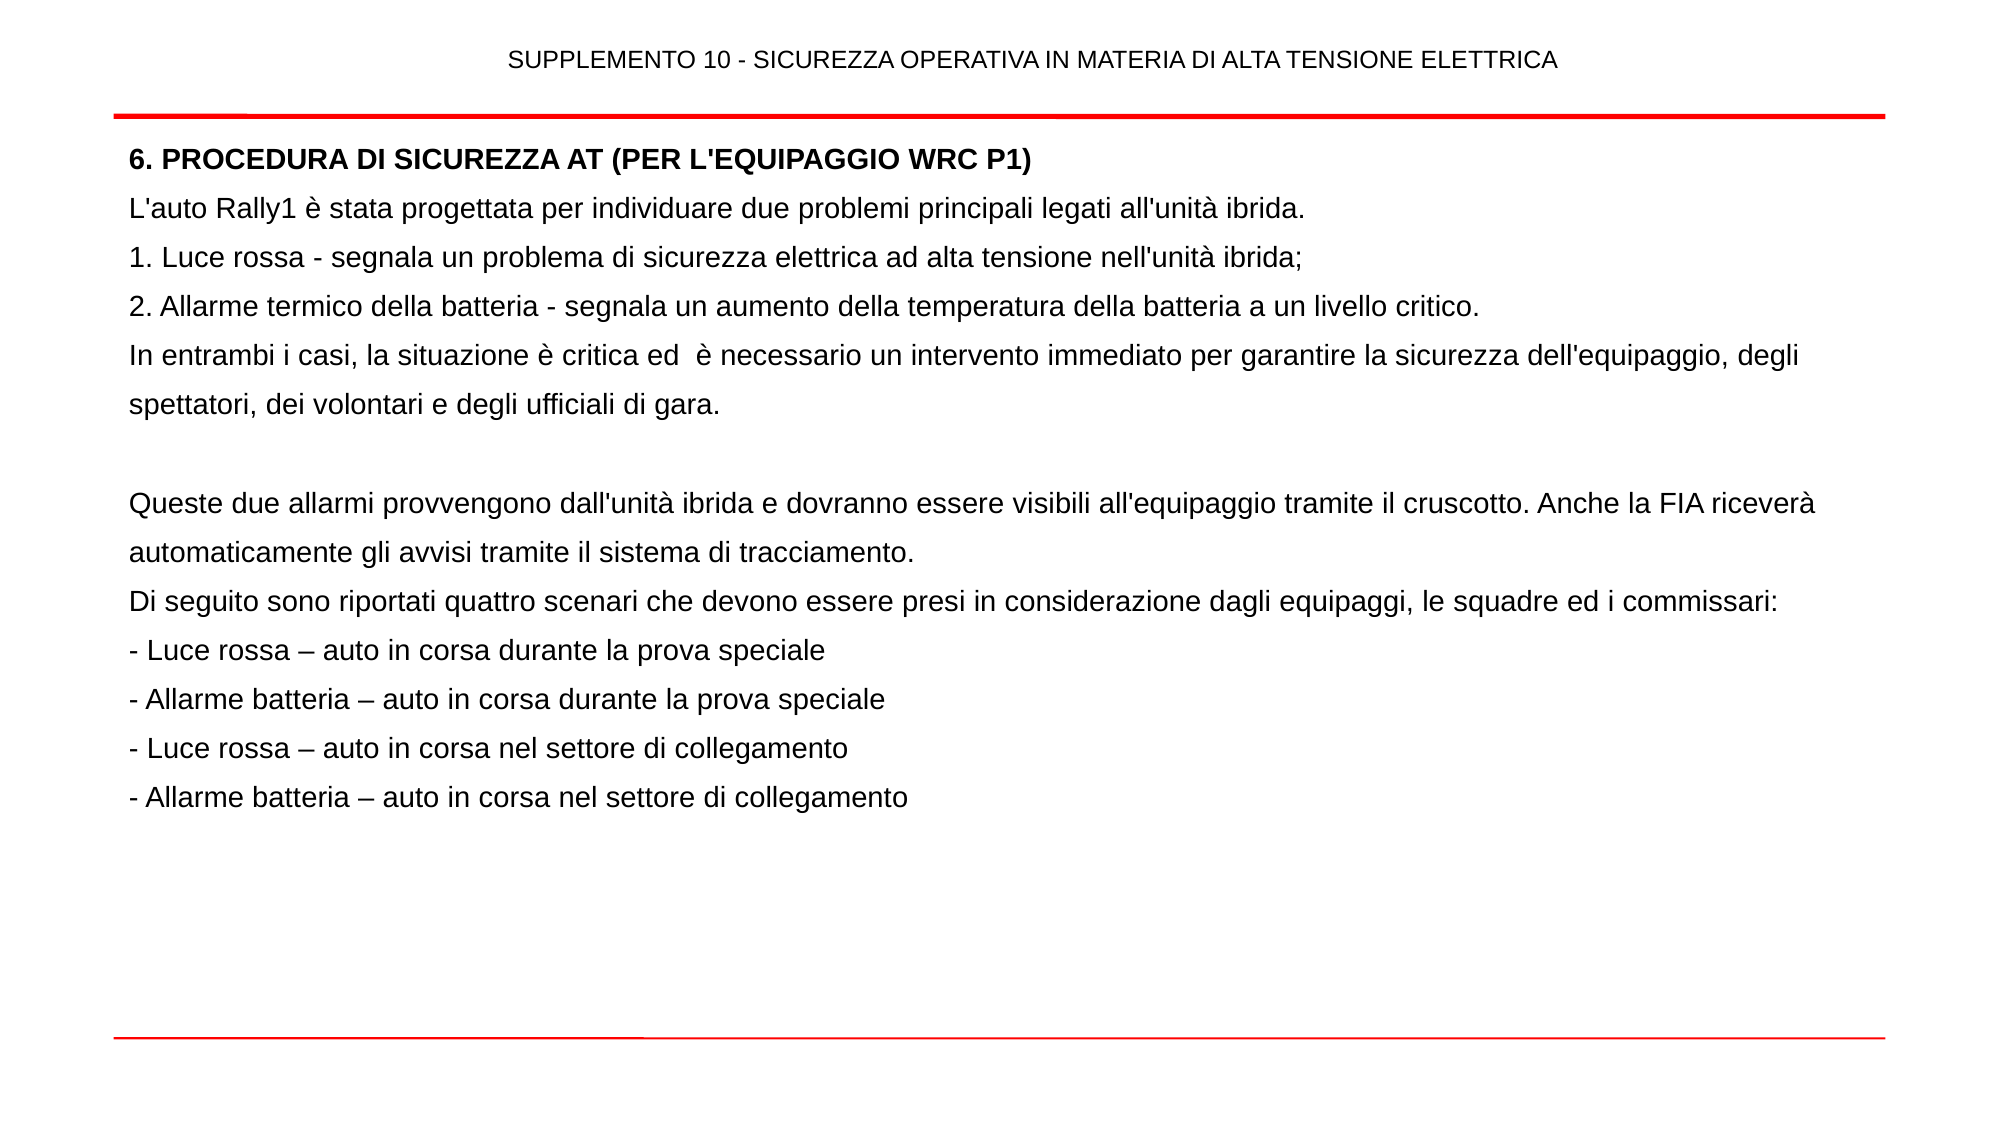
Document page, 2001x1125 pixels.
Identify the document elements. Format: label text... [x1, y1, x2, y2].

text_box SUPPLEMENTO 10 - SICUREZZA OPERATIVA IN MATERIA DI ALTA TENSIONE ELETTRICA [173, 38, 1895, 82]
text_box 6. PROCEDURA DI SICUREZZA AT (PER L'EQUIPAGGIO WRC P1) L'auto Rally1 è stata progettata per individuare due problemi principali legati all'unità ibrida. 1. Luce rossa - segnala un problema di sicurezza elettrica ad alta tensione nell'unità ibrida; 2. Allarme termico della batteria - segnala un aumento della temperatura della batteria a un livello critico. In entrambi i casi, la situazione è critica ed è necessario un intervento immediato per garantire la sicurezza dell'equipaggio, degli spettatori, dei volontari e degli ufficiali di gara. Queste due allarmi provvengono dall'unità ibrida e dovranno essere visibili all'equipaggio tramite il cruscotto. Anche la FIA riceverà automaticamente gli avvisi tramite il sistema di tracciamento. Di seguito sono riportati quattro scenari che devono essere presi in considerazione dagli equipaggi, le squadre ed i commissari: - Luce rossa – auto in corsa durante la prova speciale - Allarme batteria – auto in corsa durante la prova speciale - Luce rossa – auto in corsa nel settore di collegamento - Allarme batteria – auto in corsa nel settore di collegamento [114, 118, 1886, 822]
